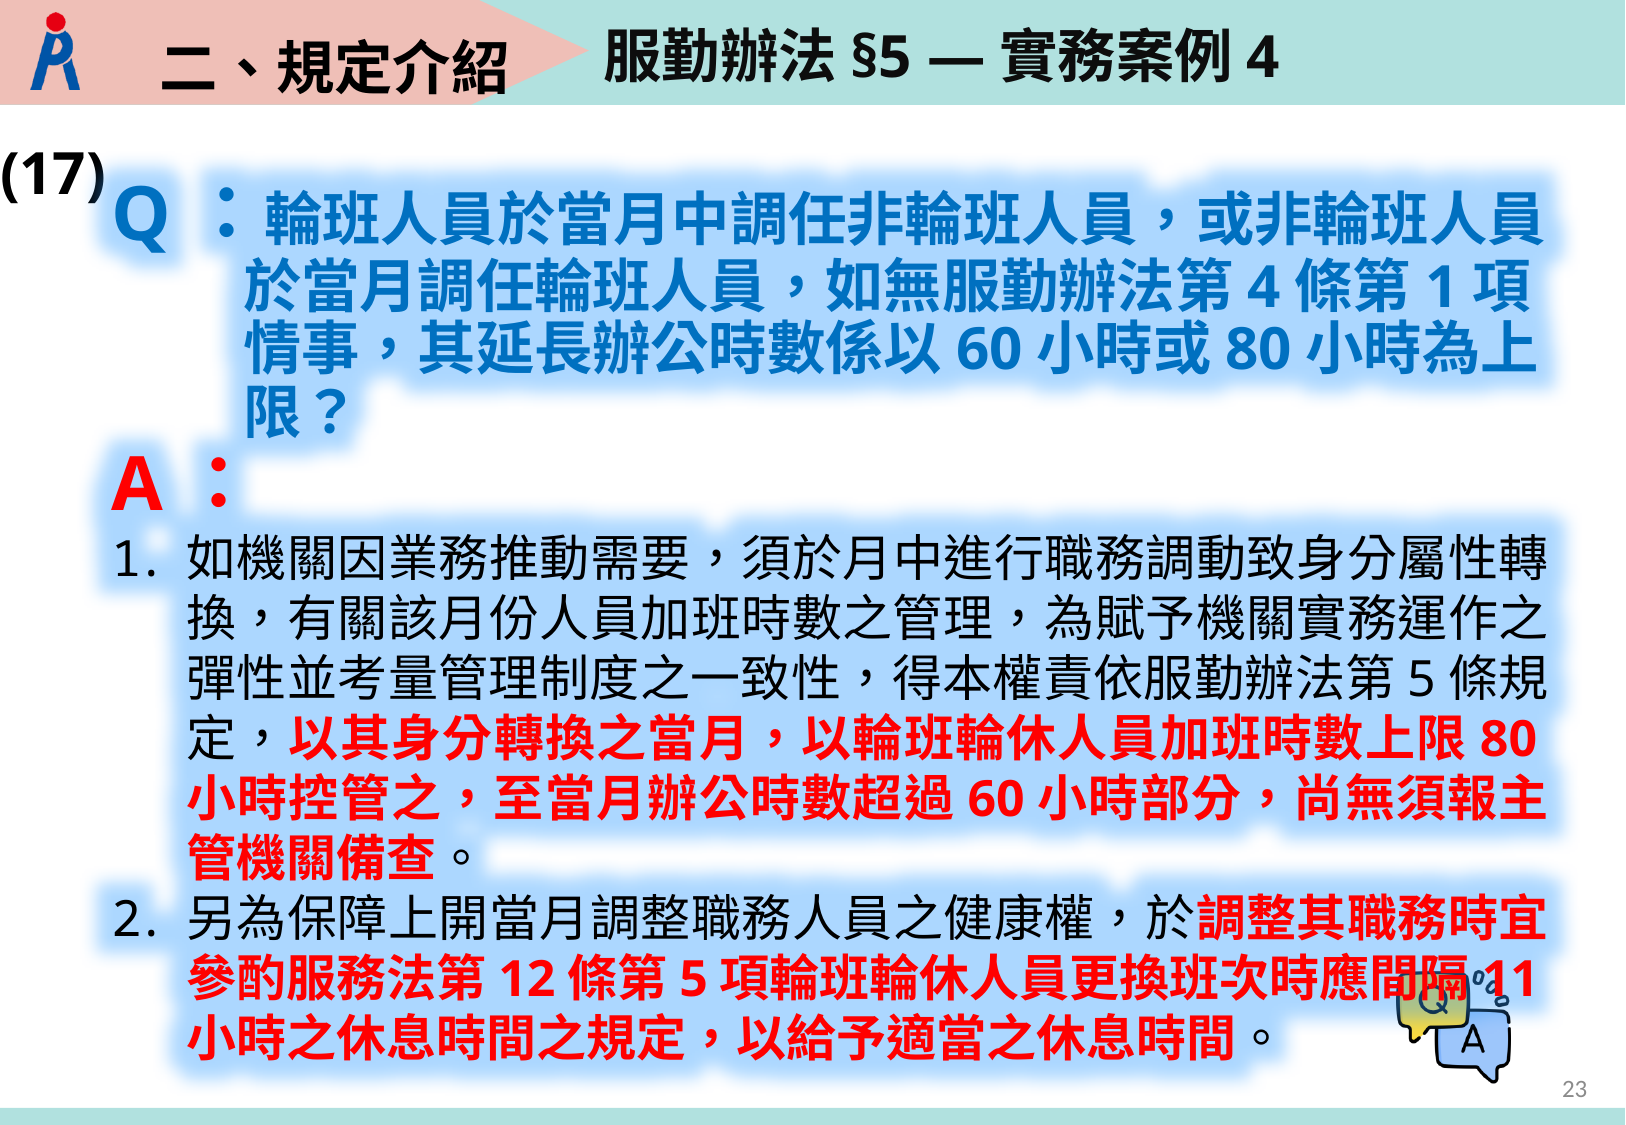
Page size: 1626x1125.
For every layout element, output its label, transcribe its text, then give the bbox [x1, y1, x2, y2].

text_box Q：輪班人員於當月中調任非輪班人員，或非輪班人員於當月調任輪班人員，如無服勤辦法第4條第1項情事，其延長辦公時數係以60小時或80小時為上限？ A： 如機關因業務推動需要，須於月中進行職務調動致身分屬性轉換，有關該月份人員加班時數之管理，為賦予機關實務運作之彈性並考量管理制度之一致性，得本權責依服勤辦法第5條規定，以其身分轉換之當月，以輪班輪休人員加班時數上限80小時控管之，至當月辦公時數超過60小時部分，尚無須報主管機關備查。 另為保障上開當月調整職務人員之健康權，於調整其職務時宜參酌服務法第12條第5項輪班輪休人員更換班次時應間隔11小時之休息時間之規定，以給予適當之休息時間。 [96, 168, 1564, 1010]
picture [30, 12, 80, 90]
slide_number <編號> [1236, 1057, 1603, 1107]
text_box 服勤辦法§5 —實務案例4 [588, 11, 1454, 97]
picture [1396, 1010, 1511, 1084]
text_box 二、規定介紹(17) [0, 0, 588, 105]
text_box [0, 1107, 1625, 1125]
text_box [473, 0, 1625, 105]
